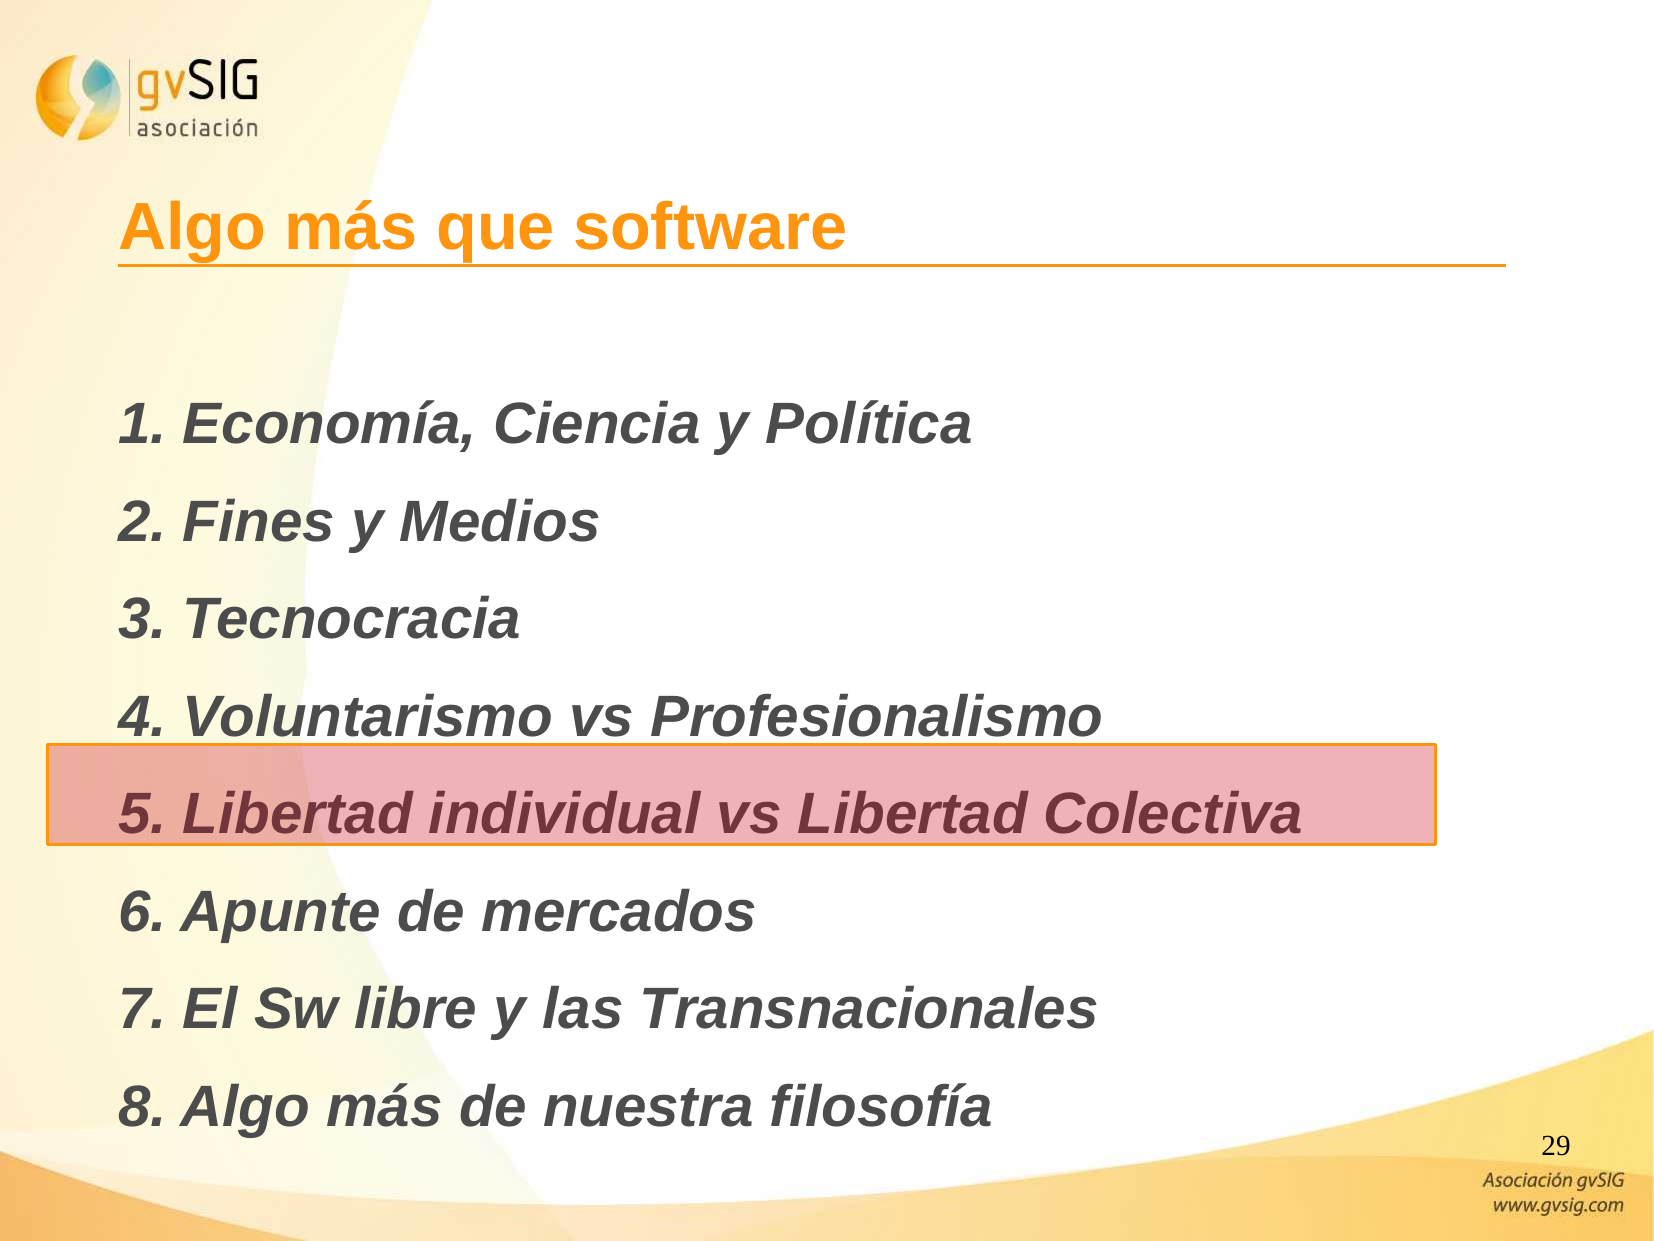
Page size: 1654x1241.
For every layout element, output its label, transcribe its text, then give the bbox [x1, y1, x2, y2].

title Algo más que software [118, 177, 1607, 276]
picture [0, 0, 1654, 1241]
text_box [47, 744, 1436, 845]
title 1. Economía, Ciencia y Política 2. Fines y Medios 3. Tecnocracia 4. Voluntarismo vs Profesionalismo 5. Libertad individual vs Libertad Colectiva 6. Apunte de mercados 7. El Sw libre y las Transnacionales 8. Algo más de nuestra filosofía [118, 374, 1477, 1188]
